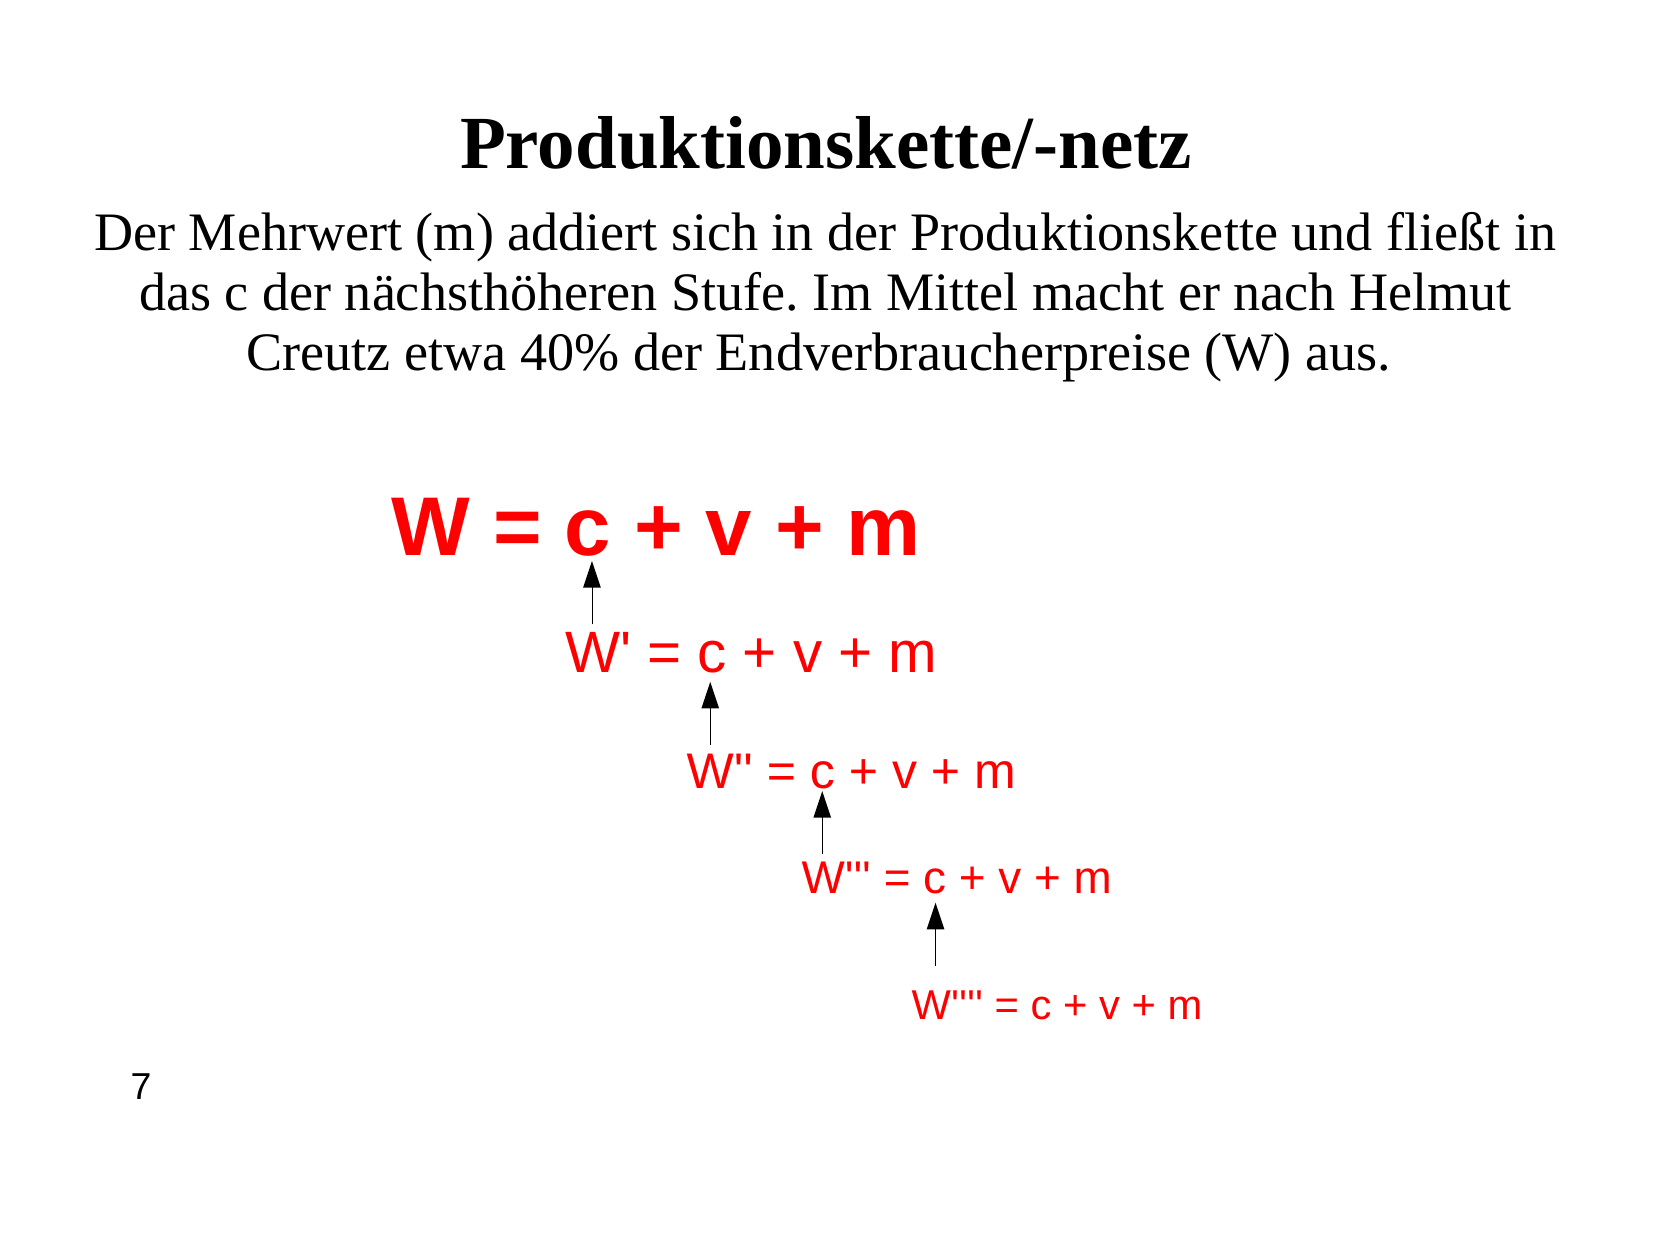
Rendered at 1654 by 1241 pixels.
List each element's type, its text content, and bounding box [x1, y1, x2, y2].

text_box W'''' = c + v + m [896, 974, 1218, 1041]
text_box <Nummer> [115, 1057, 334, 1128]
text_box W''' = c + v + m [786, 844, 1127, 916]
text_box Produktionskette/-netz Der Mehrwert (m) addiert sich in der Produktionskette und fließt in das c der nächsthöheren Stufe. Im Mittel macht er nach Helmut Creutz etwa 40% der Endverbraucherpreise (W) aus. [49, 94, 1603, 391]
text_box W = c + v + m [376, 472, 999, 597]
text_box W'' = c + v + m [671, 735, 1032, 807]
text_box W' = c + v + m [550, 612, 953, 700]
